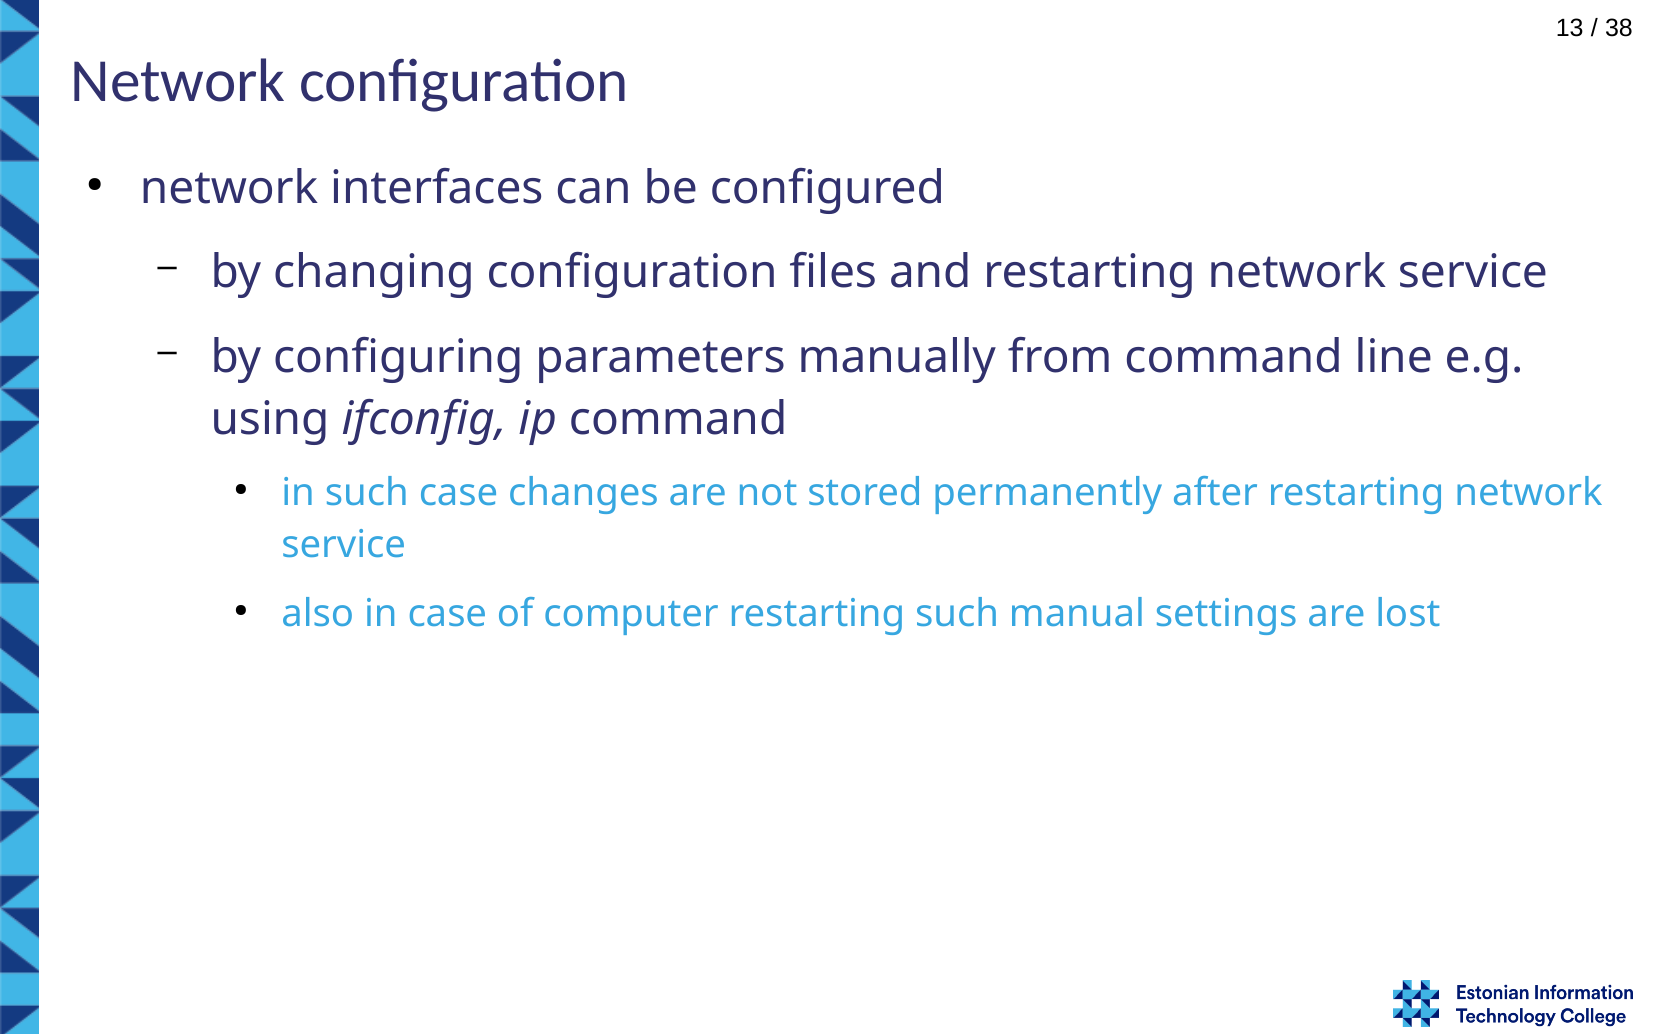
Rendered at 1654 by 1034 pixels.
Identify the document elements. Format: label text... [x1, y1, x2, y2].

picture [1393, 980, 1633, 1027]
list network interfaces can be configured by changing configuration files and restarting network service by configuring parameters manually from command line e.g. using ifconfig, ip command in such case changes are not stored permanently after restarting network service also in case of computer restarting such manual settings are lost [68, 153, 1630, 957]
title Network configuration [70, 41, 1630, 130]
